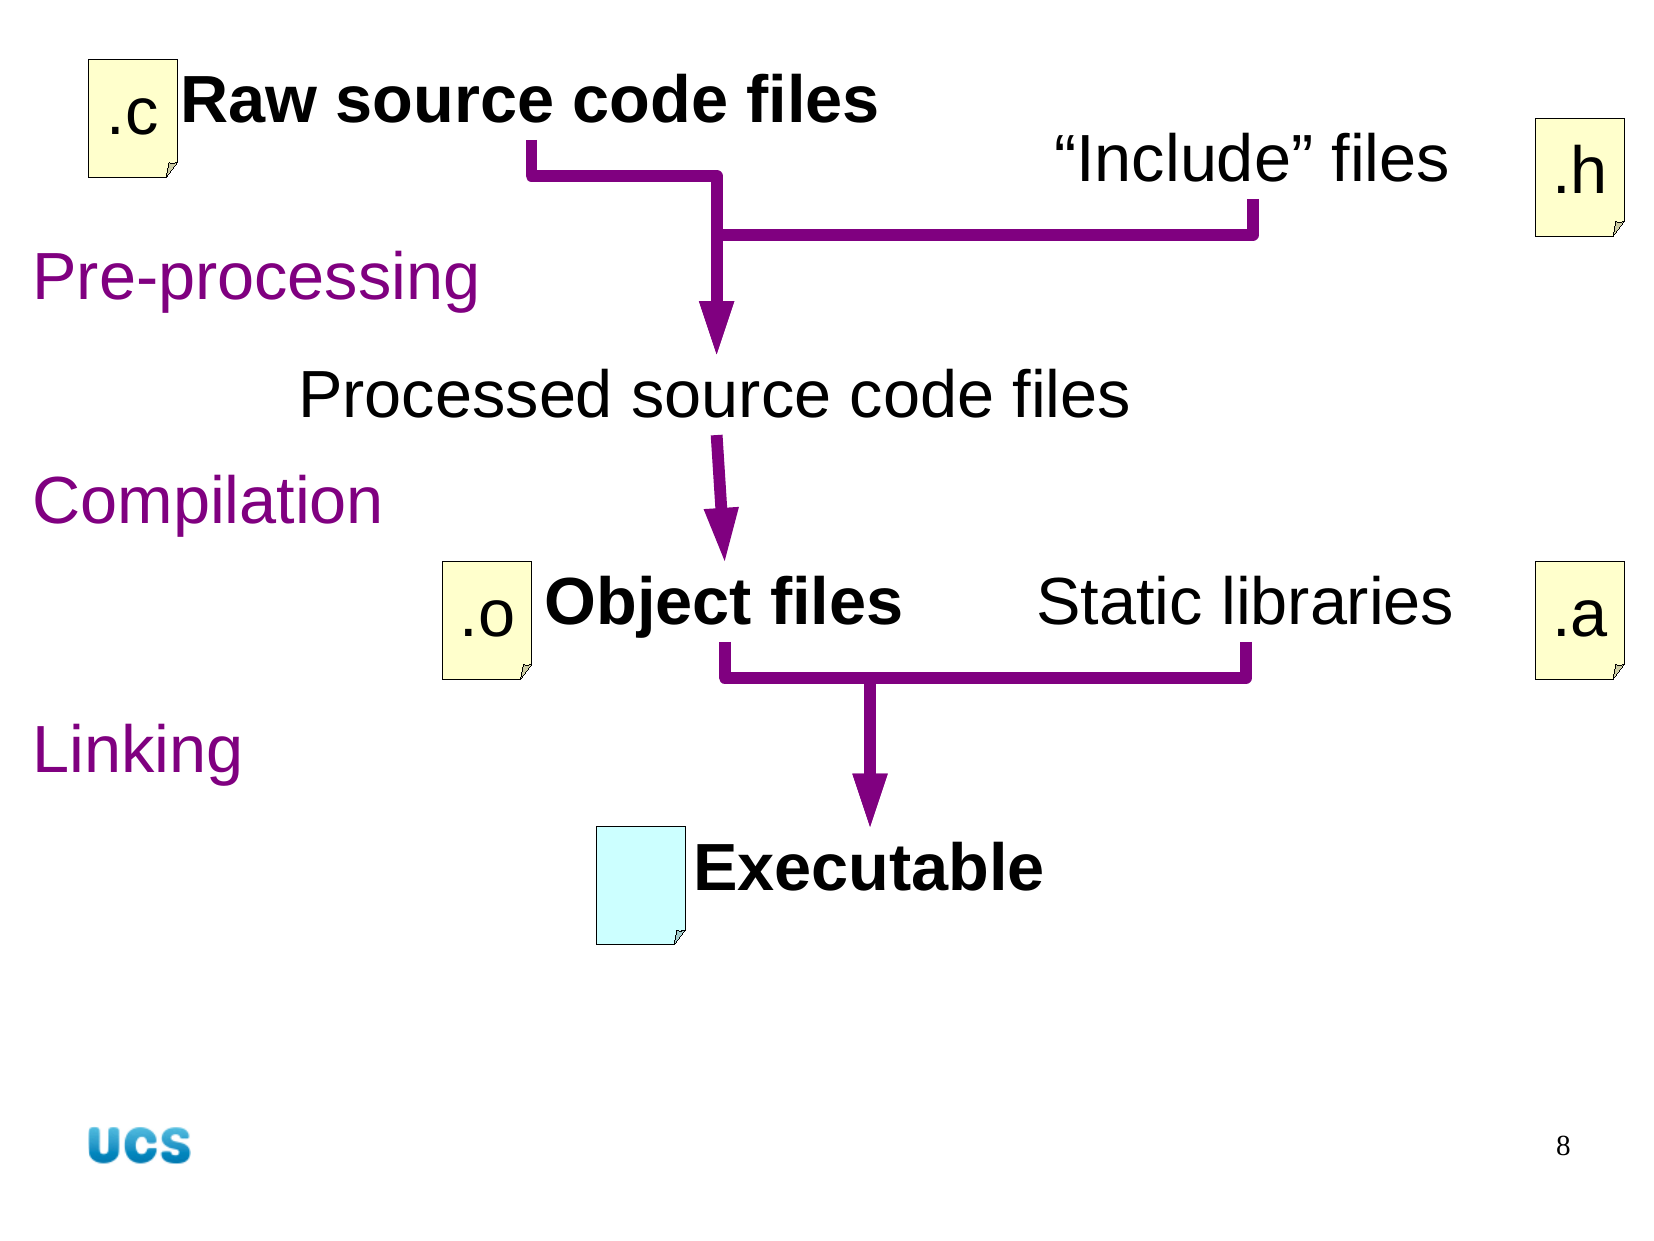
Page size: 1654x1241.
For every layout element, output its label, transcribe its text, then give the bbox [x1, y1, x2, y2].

text_box Processed source code files [295, 354, 1139, 436]
text_box Static libraries [1033, 561, 1460, 642]
text_box Linking [29, 708, 248, 790]
picture [88, 1126, 191, 1165]
text_box Raw source code files [178, 59, 886, 140]
text_box .c [88, 59, 178, 178]
text_box “Include” files [1051, 118, 1455, 199]
text_box Executable [690, 826, 1050, 908]
text_box .h [1535, 118, 1625, 237]
text_box .o [442, 561, 532, 680]
text_box [596, 826, 686, 945]
text_box Pre-processing [29, 236, 486, 317]
text_box Object files [541, 561, 908, 642]
text_box Compilation [29, 460, 389, 542]
text_box .a [1535, 561, 1625, 680]
